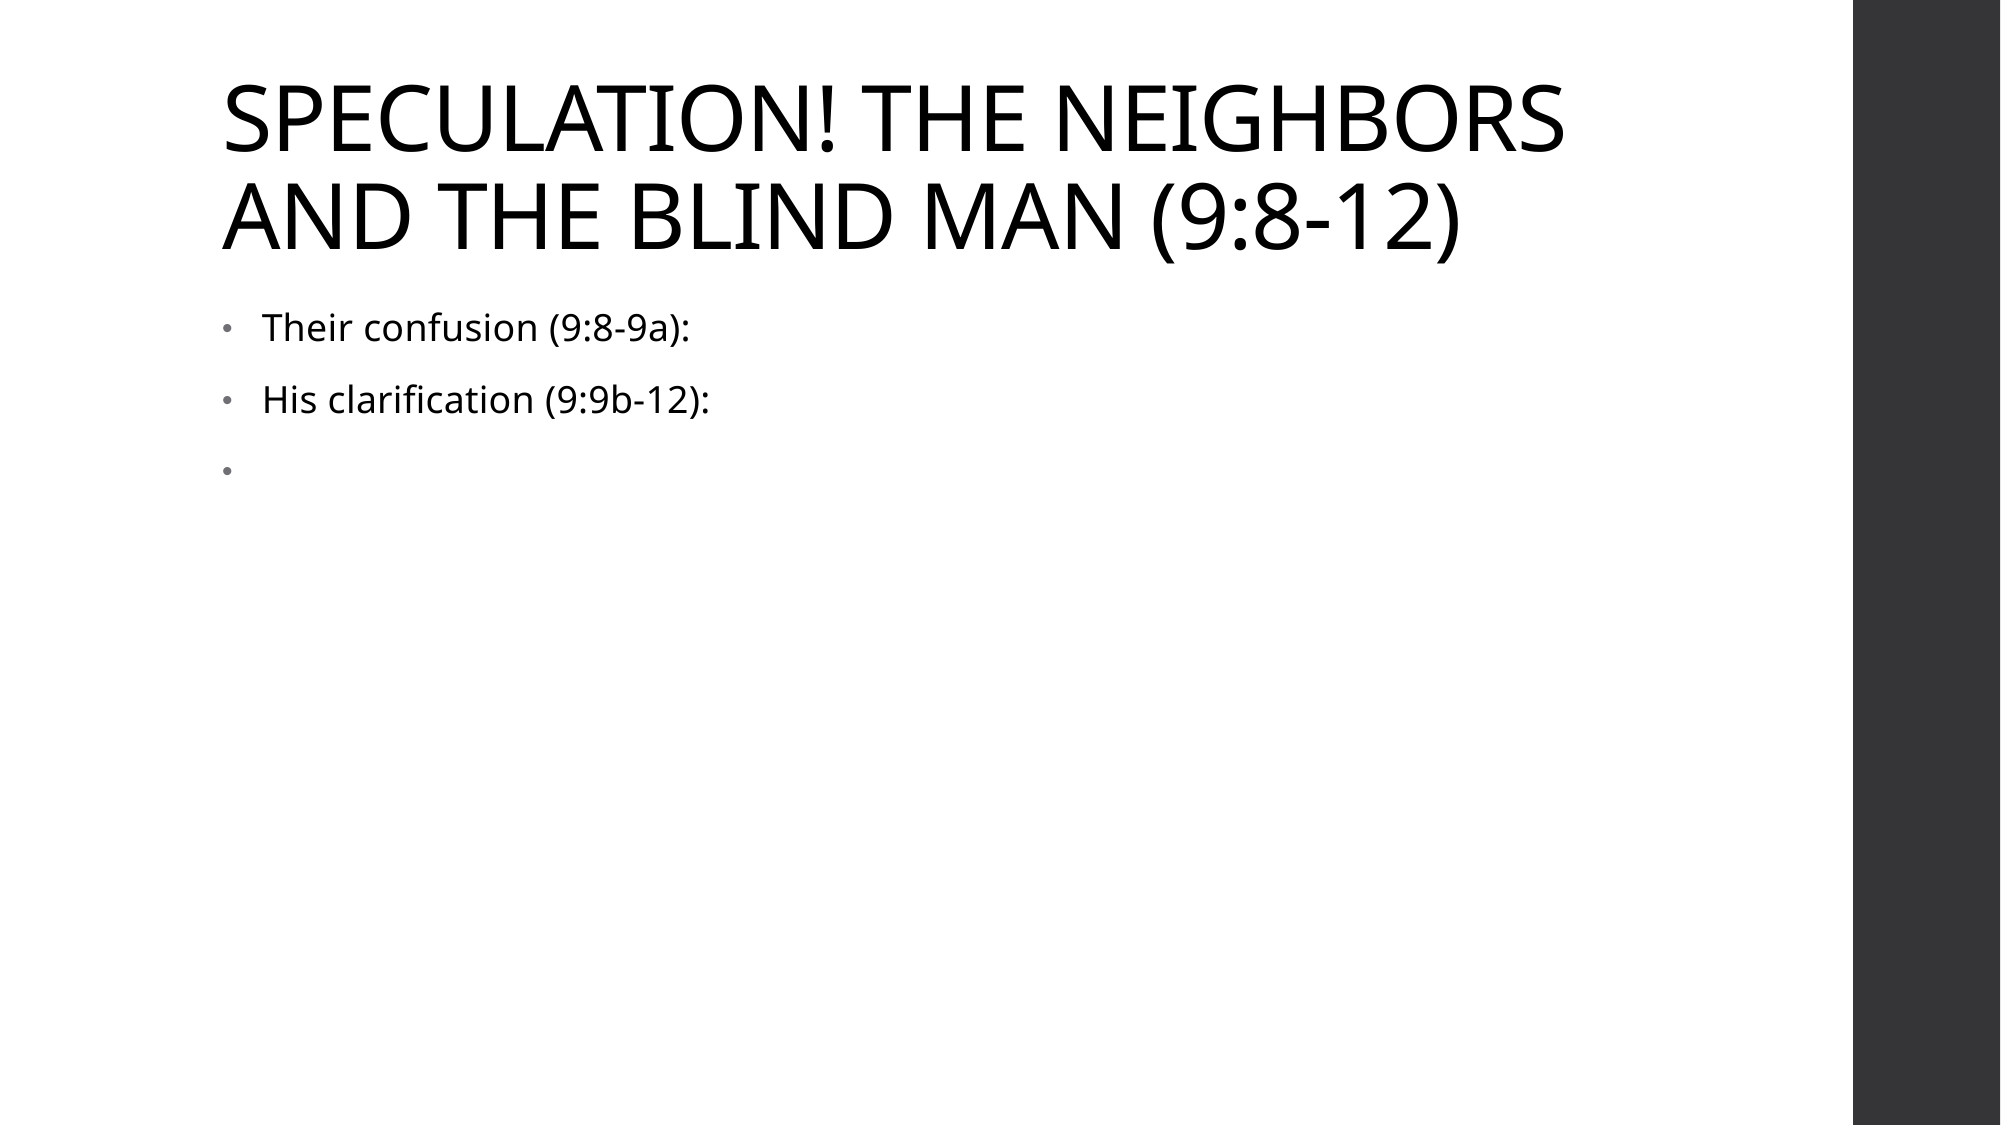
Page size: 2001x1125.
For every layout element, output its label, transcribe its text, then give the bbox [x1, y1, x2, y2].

list Their confusion (9:8-9a): His clarification (9:9b-12): [206, 299, 1617, 1014]
title SPECULATION! THE NEIGHBORS AND THE BLIND MAN (9:8-12) [206, 60, 1797, 278]
